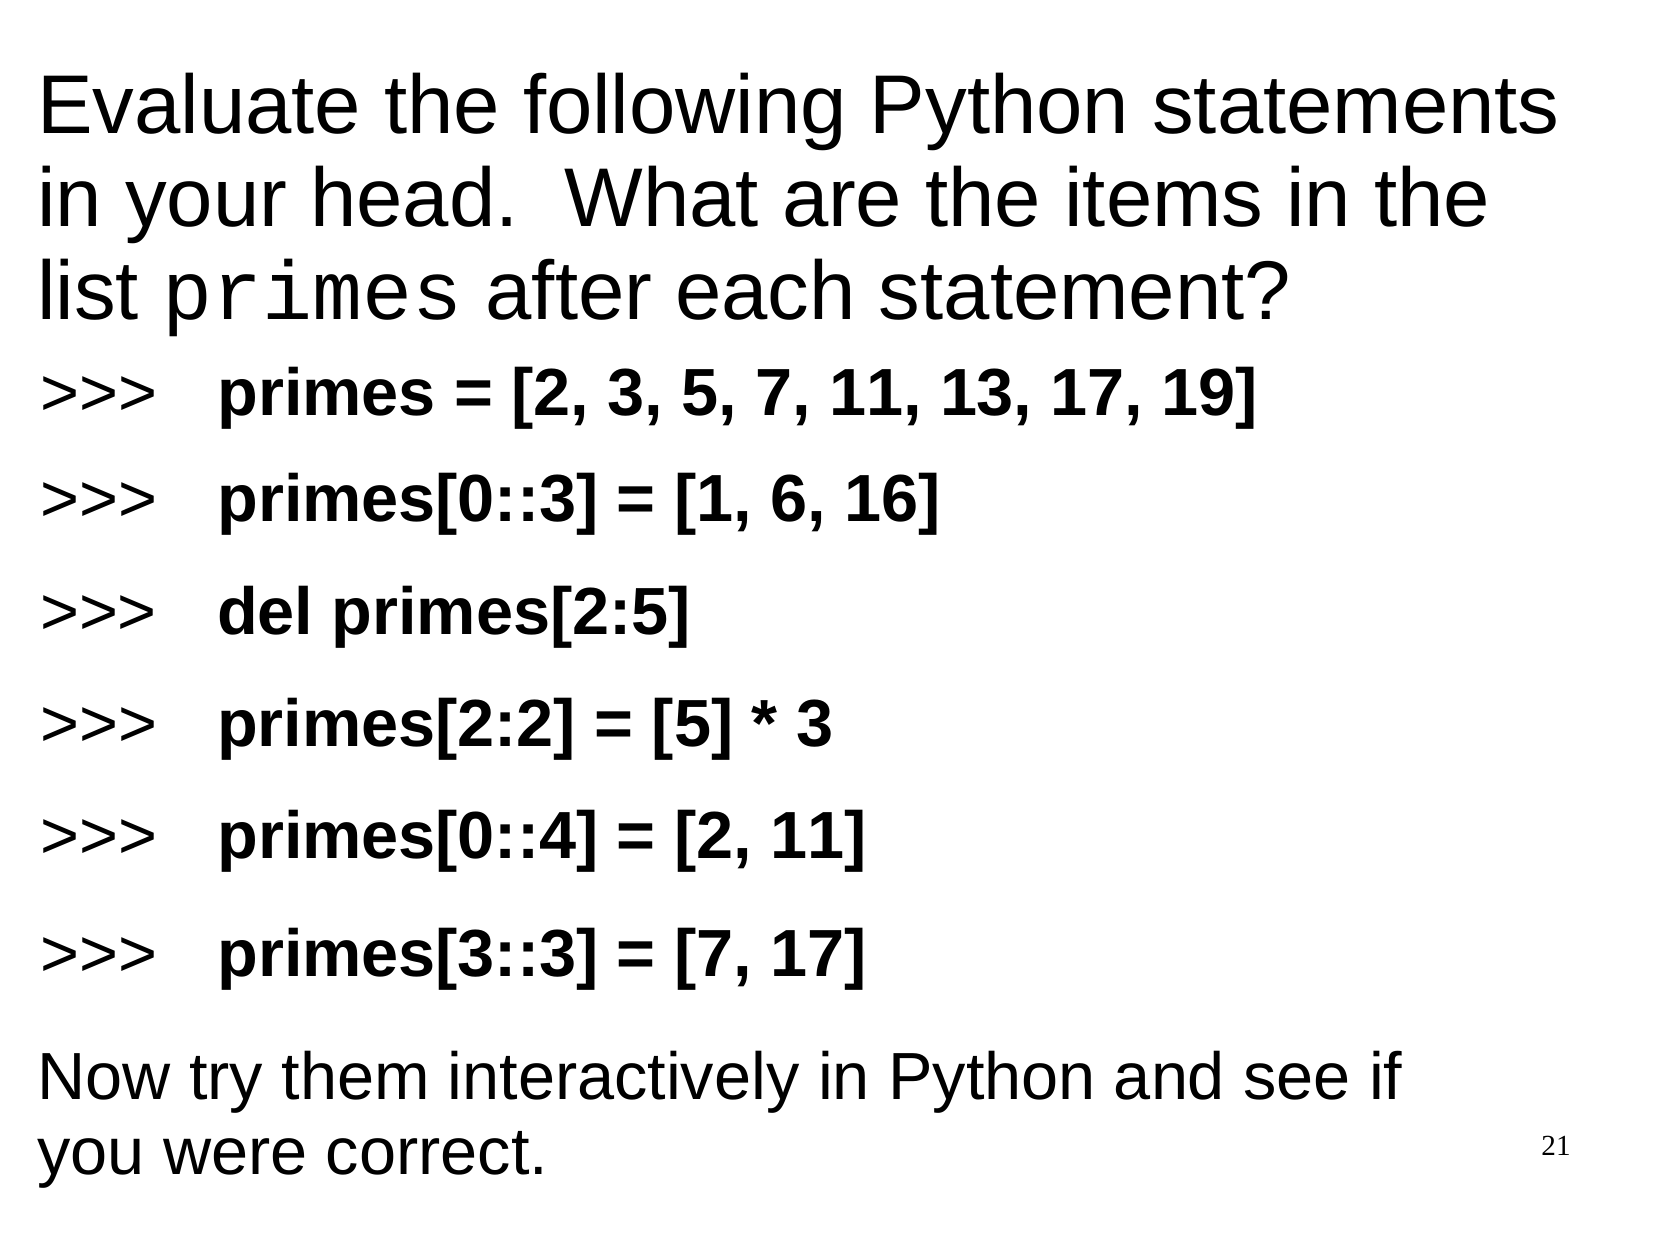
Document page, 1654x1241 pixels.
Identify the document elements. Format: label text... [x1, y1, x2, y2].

text_box del primes[2:5] [211, 567, 698, 655]
text_box Now try them interactively in Python and see if you were correct. [22, 1031, 1419, 1197]
text_box primes[2:2] = [5] * 3 [211, 679, 841, 767]
text_box primes = [2, 3, 5, 7, 11, 13, 17, 19] [211, 349, 1266, 436]
text_box primes[3::3] = [7, 17] [211, 910, 874, 997]
text_box >>> [34, 910, 164, 997]
text_box >>> [34, 349, 164, 436]
text_box >>> [34, 679, 164, 767]
text_box primes[0::3] = [1, 6, 16] [211, 455, 948, 542]
text_box >>> [34, 455, 164, 542]
text_box >>> [34, 791, 164, 879]
text_box Evaluate the following Python statements in your head. What are the items in the list primes after each statement? [22, 51, 1576, 353]
text_box primes[0::4] = [2, 11] [211, 791, 874, 879]
text_box >>> [34, 567, 164, 655]
